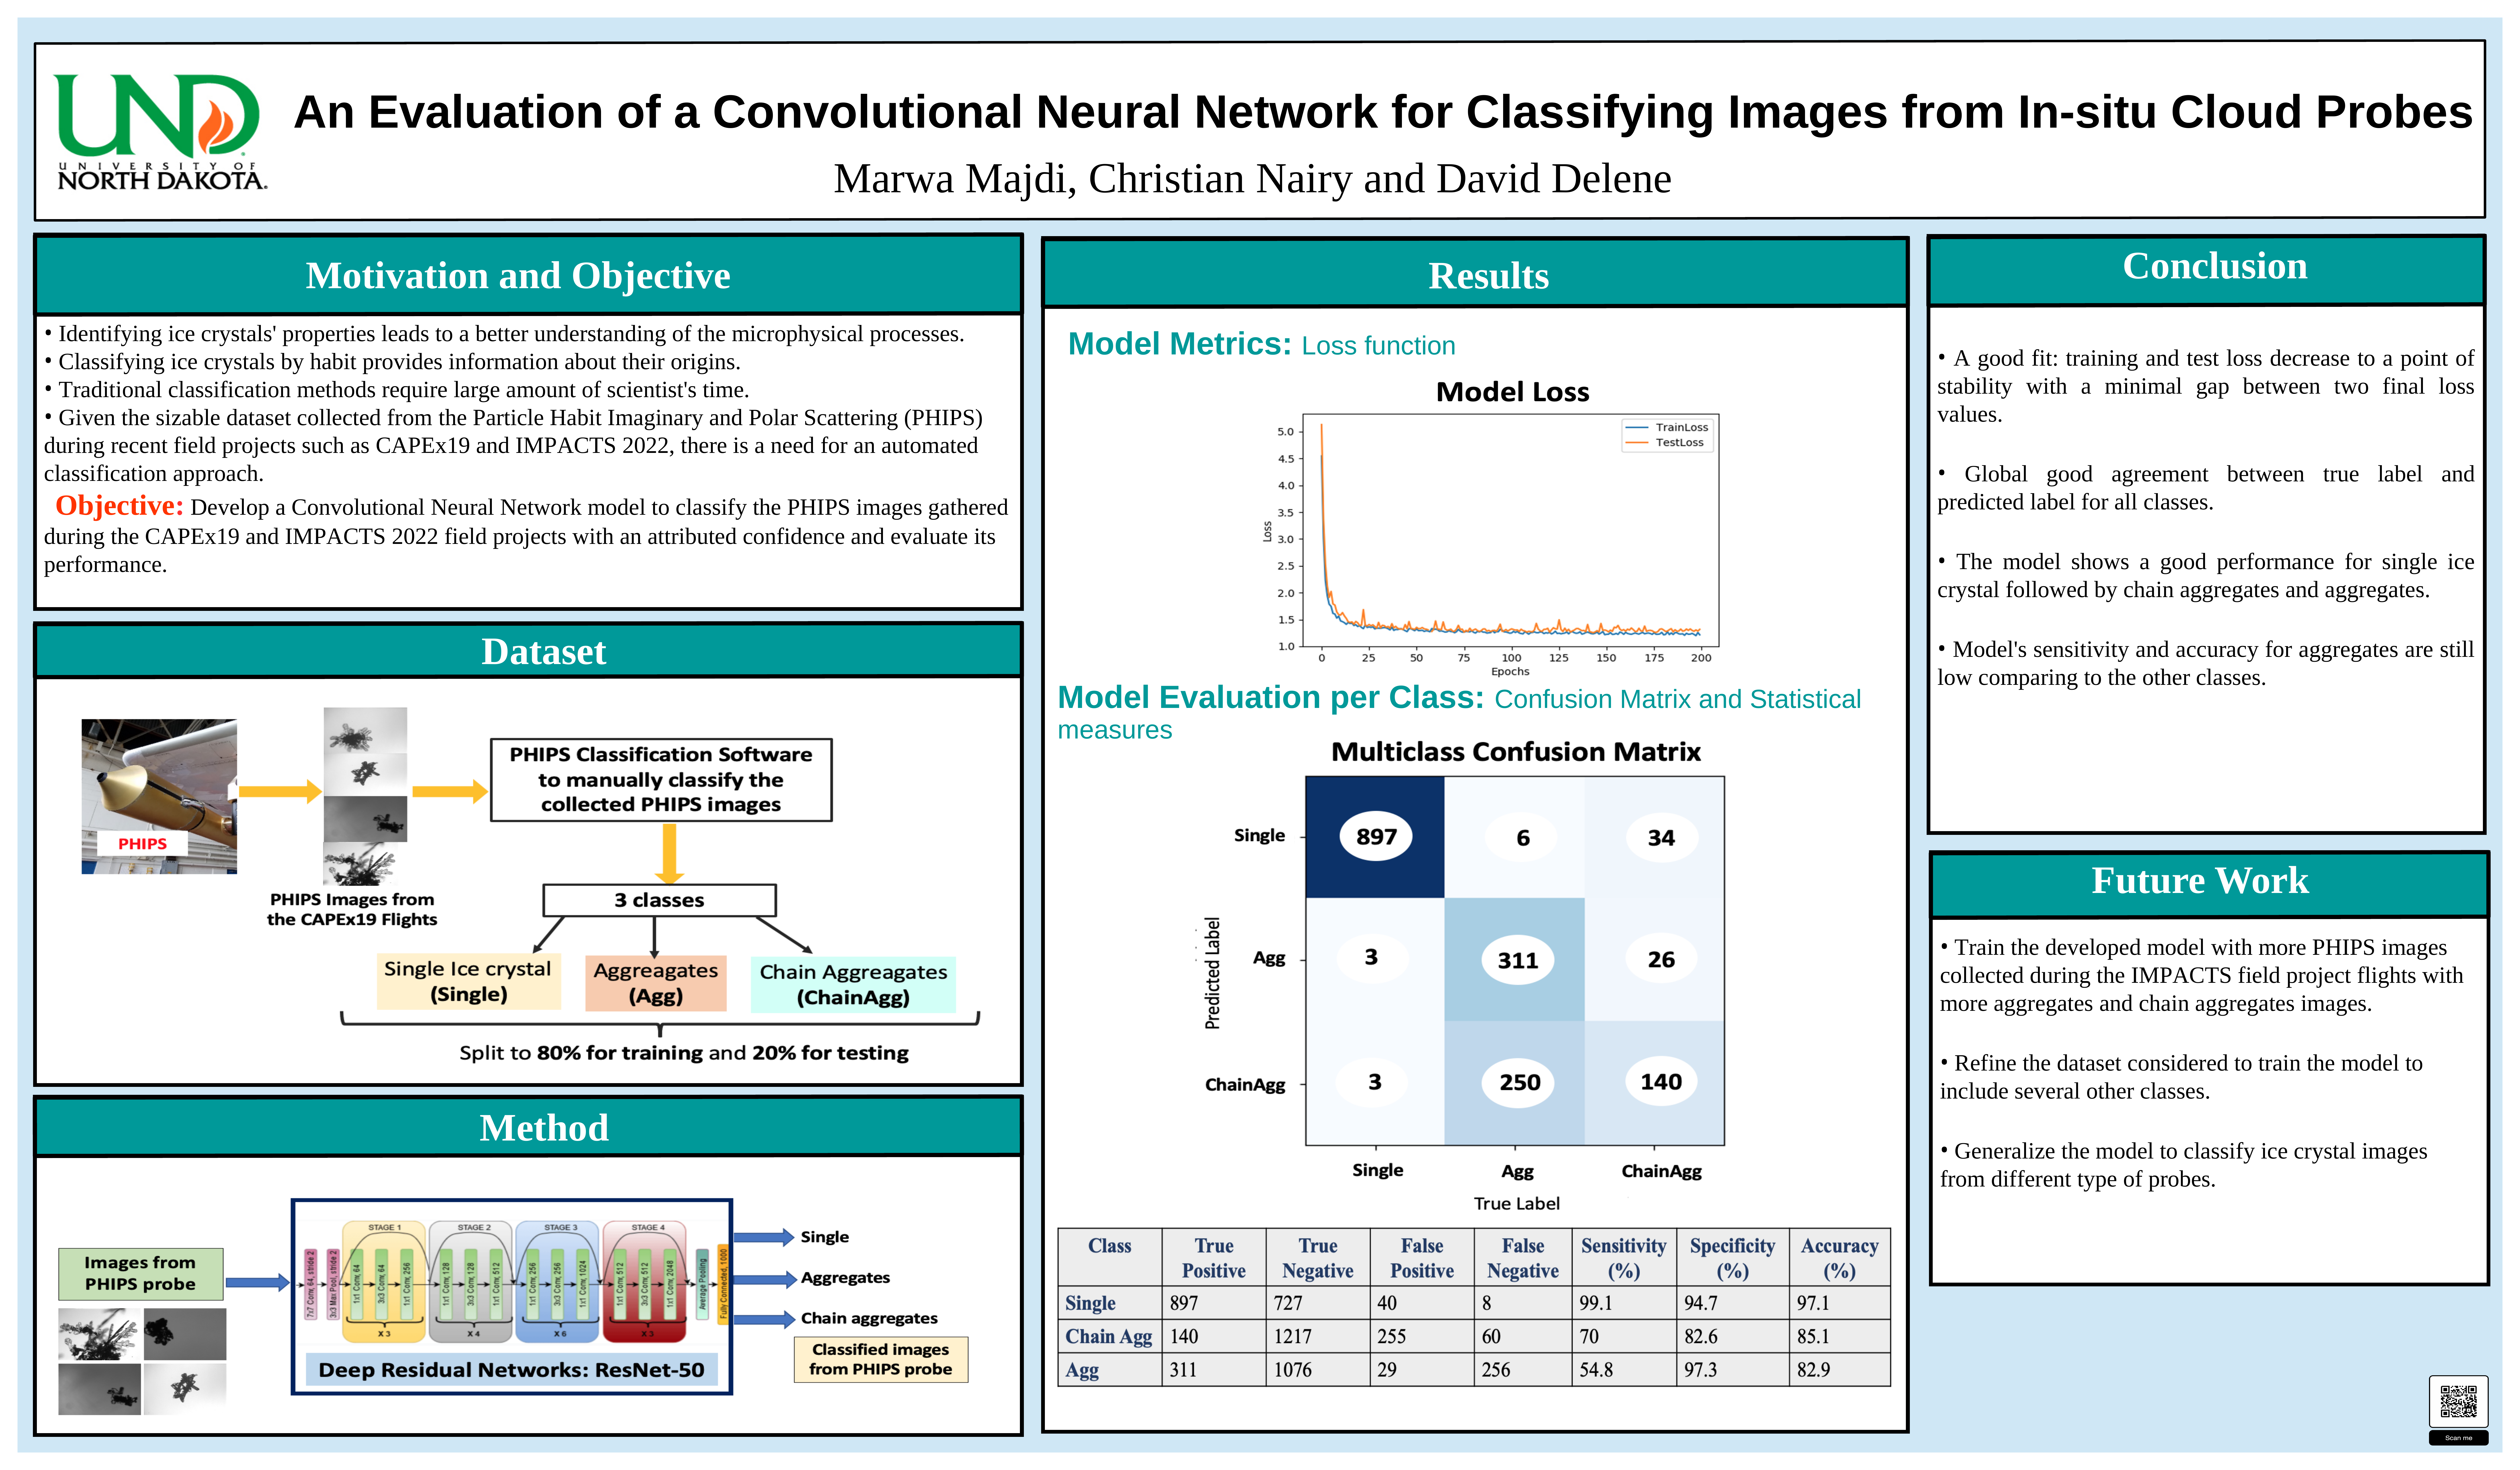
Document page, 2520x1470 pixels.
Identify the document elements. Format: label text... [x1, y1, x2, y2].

text_box Identifying ice crystals' properties leads to a better understanding of the microphysical processes. Classifying ice crystals by habit provides information about their origins. Traditional classification methods require large amount of scientist's time. Given the sizable dataset collected from the Particle Habit Imaginary and Polar Scattering (PHIPS) during recent field projects such as CAPEx19 and IMPACTS 2022, there is a need for an automated classification approach. Objective: Develop a Convolutional Neural Network model to classify the PHIPS images gathered during the CAPEx19 and IMPACTS 2022 field projects with an attributed confidence and evaluate its performance. [35, 313, 1022, 609]
text_box Conclusion [1928, 244, 2503, 472]
picture [1183, 721, 1761, 1220]
text_box An Evaluation of a Convolutional Neural Network for Classifying Images from In-situ Cloud Probes [270, 70, 2493, 139]
picture [66, 703, 987, 1068]
picture [1051, 1221, 1899, 1397]
text_box [1931, 852, 2489, 858]
text_box [1043, 238, 1908, 254]
text_box Marwa Majdi, Christian Nairy and David Delene [823, 149, 1694, 219]
picture [2429, 1375, 2489, 1446]
text_box Method [396, 1106, 693, 1176]
text_box [35, 623, 1022, 1085]
text_box Dataset [35, 629, 1043, 805]
text_box Train the developed model with more PHIPS images collected during the IMPACTS field project flights with more aggregates and chain aggregates images. Refine the dataset considered to train the model to include several other classes. Generalize the model to classify ice crystal images from different type of probes. [1931, 1234, 2489, 1285]
text_box Model Evaluation per Class: Confusion Matrix and Statistical measures [1057, 679, 1908, 752]
text_box [35, 1096, 1022, 1435]
picture [50, 1176, 985, 1425]
text_box Train the developed model with more PHIPS images collected during the IMPACTS field project flights with more aggregates and chain aggregates images. Refine the dataset considered to train the model to include several other classes. Generalize the model to classify ice crystal images from different type of probes. [1931, 852, 2371, 853]
text_box Motivation and Objective [177, 254, 860, 355]
text_box A good fit: training and test loss decrease to a point of stability with a minimal gap between two final loss values. Global good agreement between true label and predicted label for all classes. The model shows a good performance for single ice crystal followed by chain aggregates and aggregates. Model's sensitivity and accuracy for aggregates are still low comparing to the other classes. [1928, 472, 2485, 833]
text_box [35, 40, 2485, 220]
text_box An Evaluation of a Convolutional Neural Network for Classifying Images from In-situ Cloud Probes [43, 70, 50, 139]
text_box [1928, 236, 2485, 244]
text_box Model Metrics: Loss function [1068, 325, 1572, 361]
text_box Results [1043, 254, 1928, 709]
picture [50, 57, 270, 214]
text_box Future Work [1913, 858, 2489, 1234]
text_box [35, 234, 1022, 315]
text_box Identifying ice crystals' properties leads to a better understanding of the microphysical processes. Classifying ice crystals by habit provides information about their origins. Traditional classification methods require large amount of scientist's time. Given the sizable dataset collected from the Particle Habit Imaginary and Polar Scattering (PHIPS) during recent field projects such as CAPEx19 and IMPACTS 2022, there is a need for an automated classification approach. Objective: Develop a Convolutional Neural Network model to classify the PHIPS images gathered during the CAPEx19 and IMPACTS 2022 field projects with an attributed confidence and evaluate its performance. [35, 234, 832, 236]
text_box [1043, 709, 1908, 1432]
picture [1256, 371, 1726, 679]
